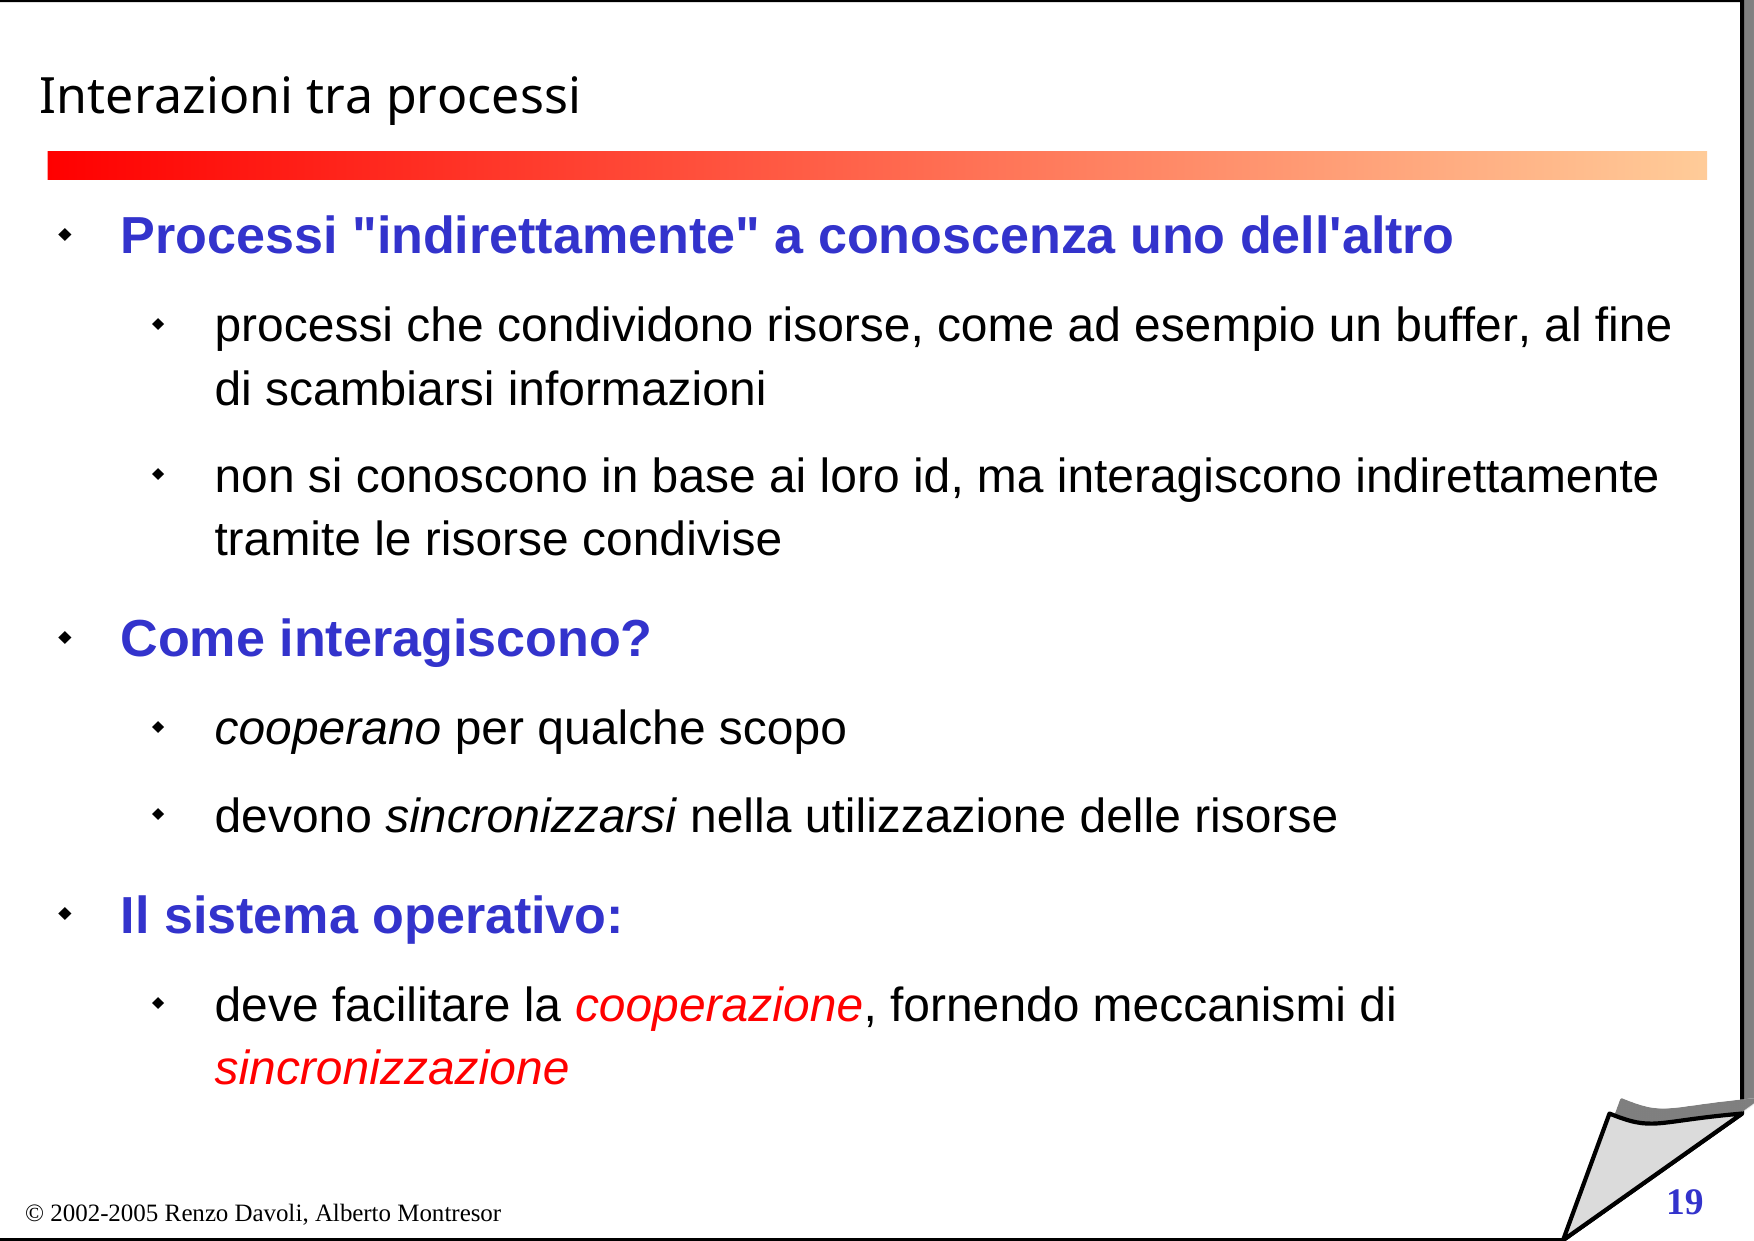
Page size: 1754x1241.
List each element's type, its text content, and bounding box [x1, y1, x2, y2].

list Processi "indirettamente" a conoscenza uno dell'altro processi che condividono risorse, come ad esempio un buffer, al fine di scambiarsi informazioni non si conoscono in base ai loro id, ma interagiscono indirettamente tramite le risorse condivise Come interagiscono? cooperano per qualche scopo devono sincronizzarsi nella utilizzazione delle risorse Il sistema operativo: deve facilitare la cooperazione, fornendo meccanismi di sincronizzazione [58, 206, 1696, 1103]
title Interazioni tra processi [39, 49, 1713, 144]
